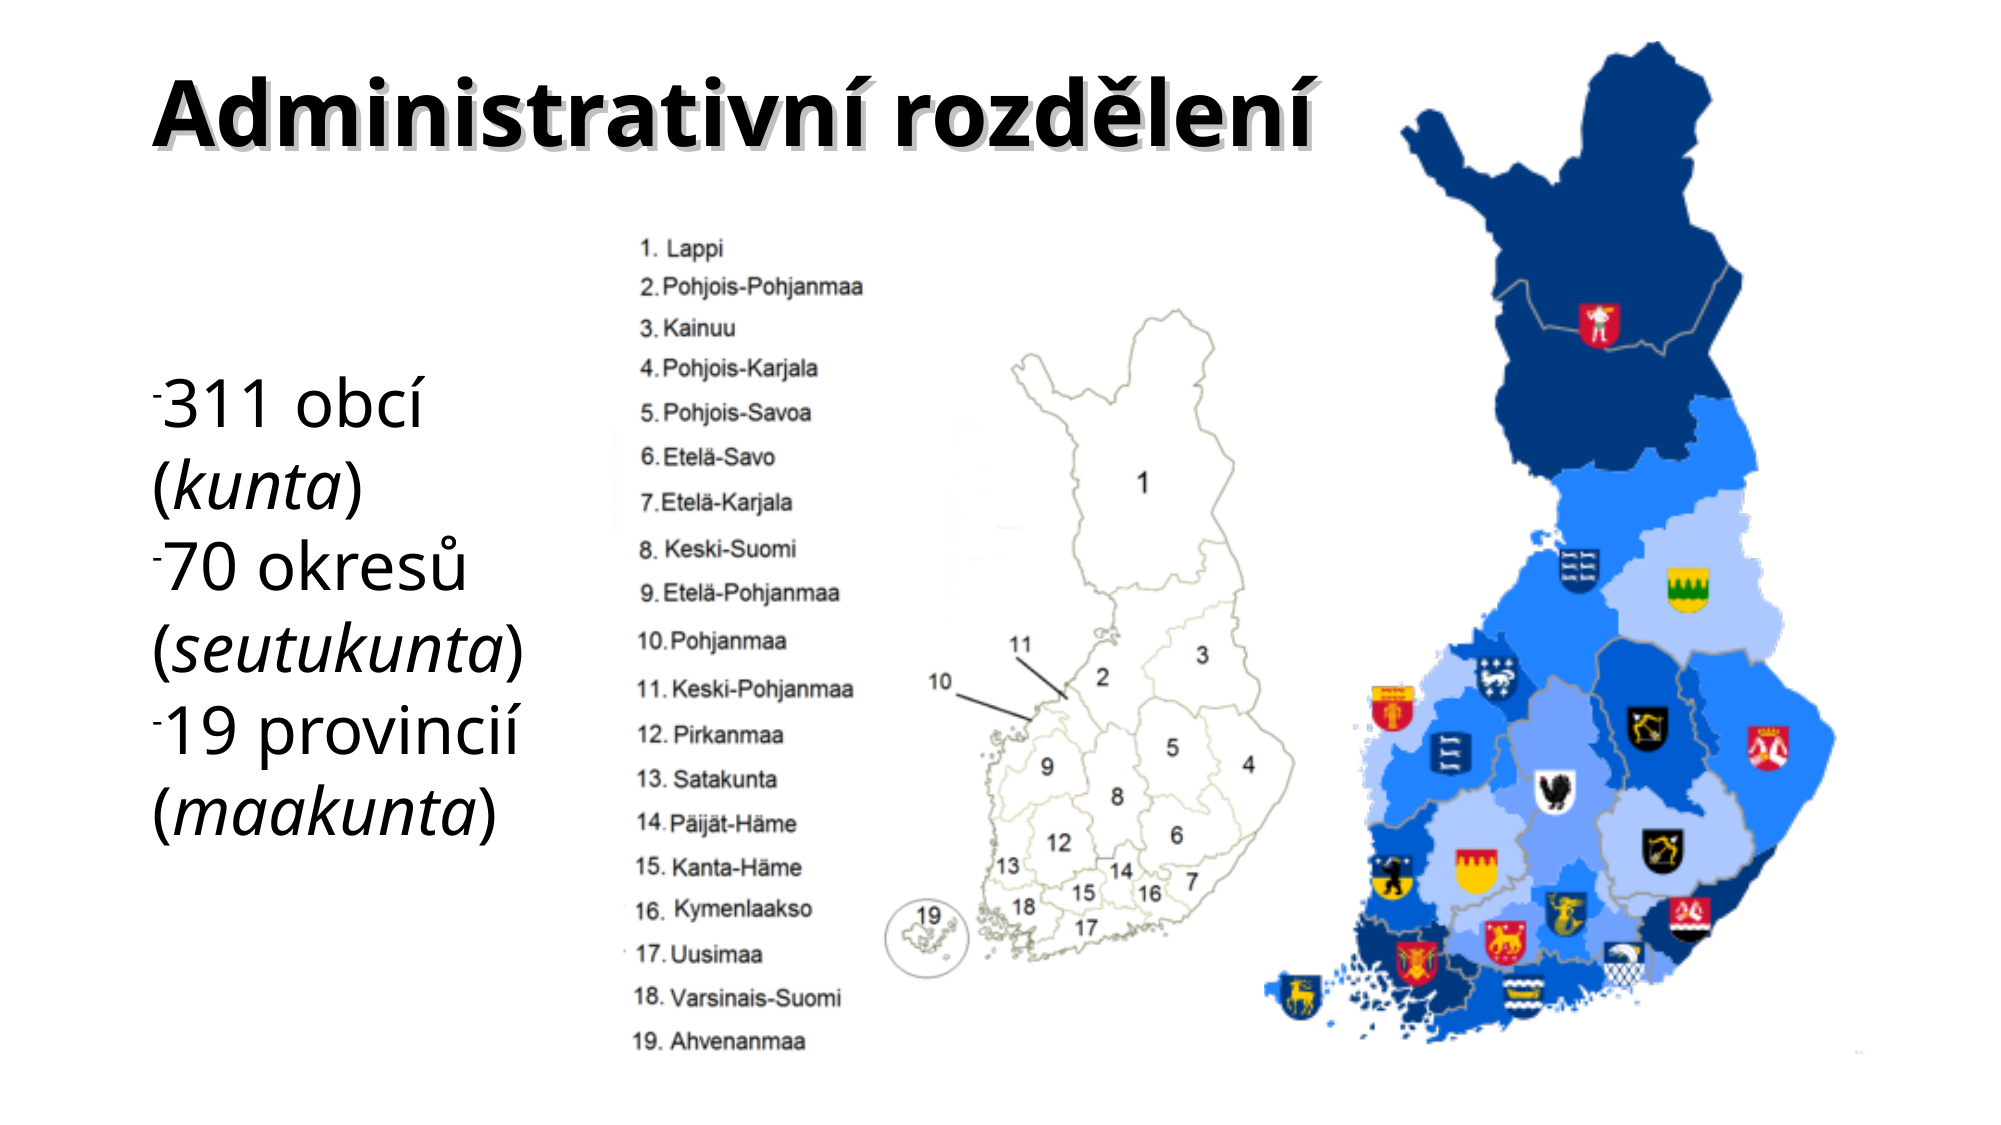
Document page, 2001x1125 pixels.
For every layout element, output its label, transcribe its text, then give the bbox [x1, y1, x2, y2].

title Administrativní rozdělení [137, 59, 1264, 278]
text_box 311 obcí (kunta) 70 okresů (seutukunta) 19 provincií (maakunta) [137, 354, 567, 628]
picture [611, 42, 1863, 1125]
